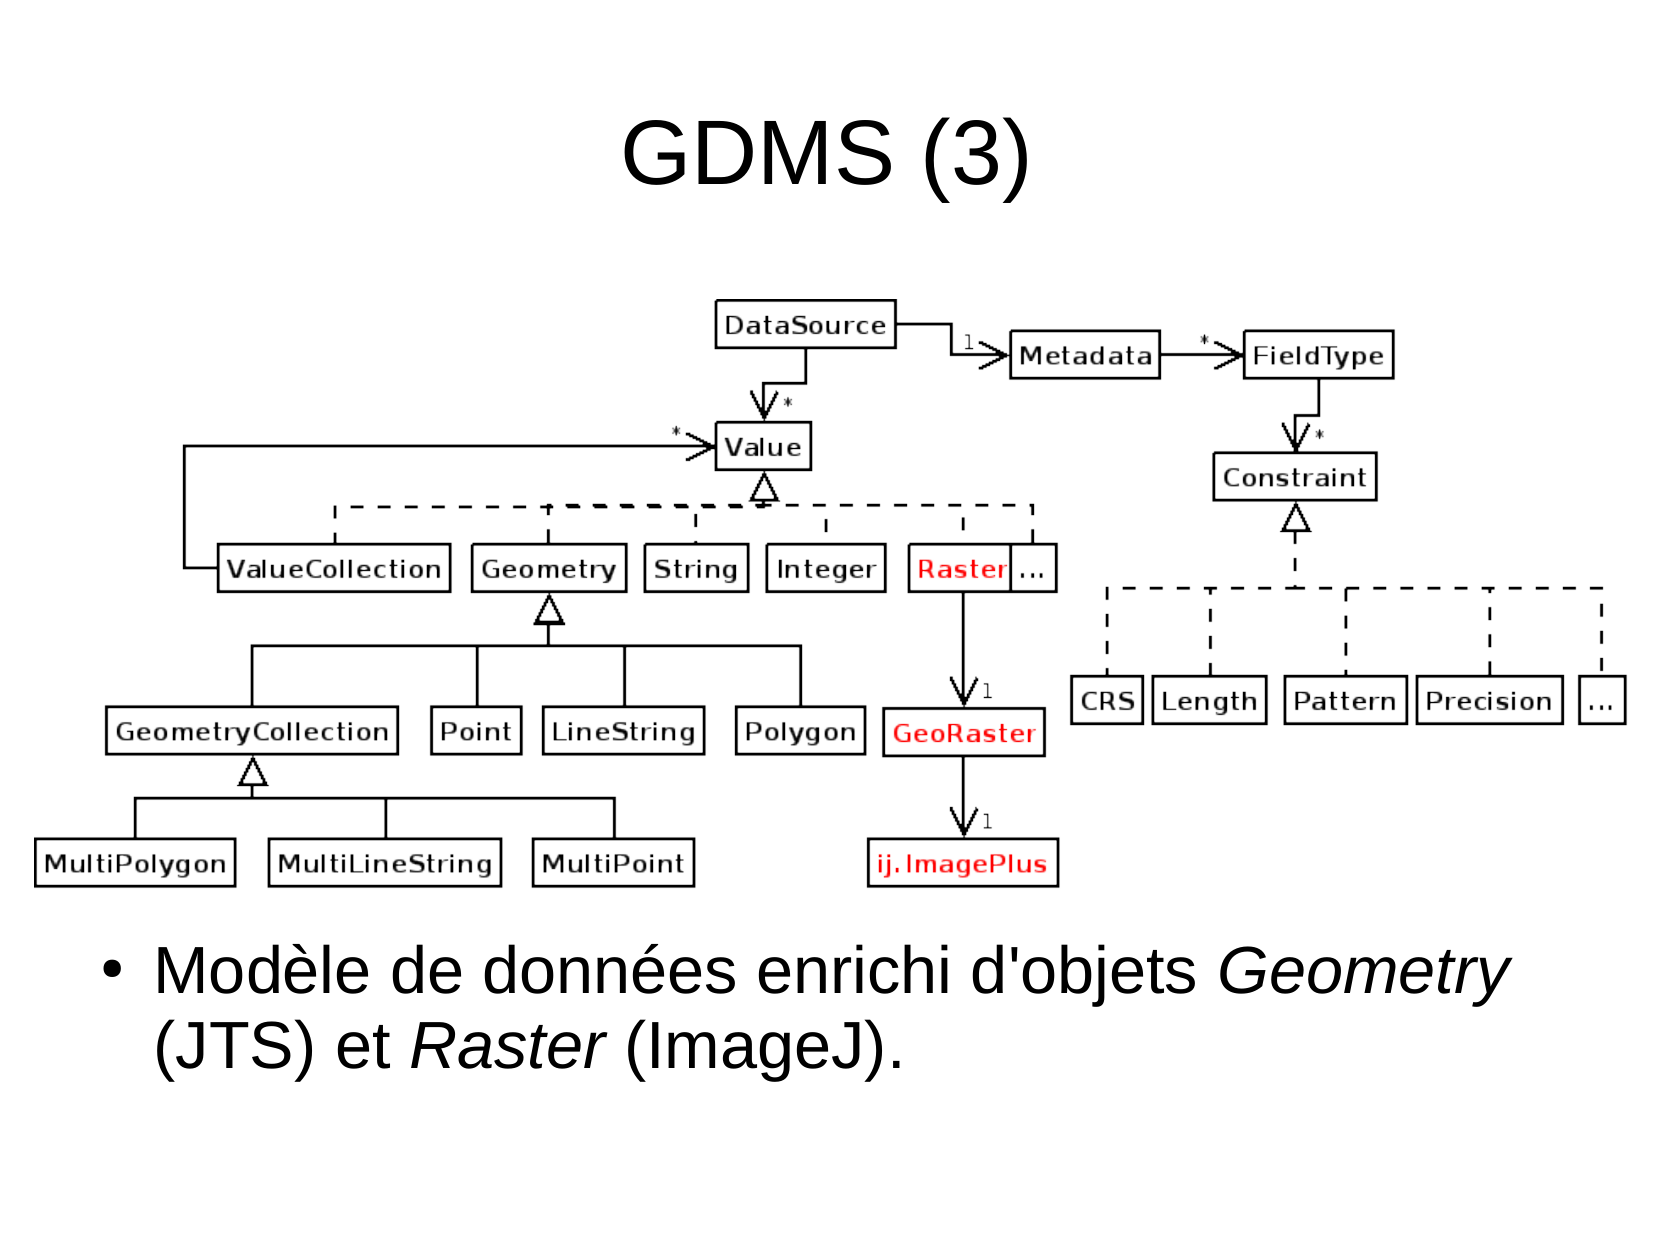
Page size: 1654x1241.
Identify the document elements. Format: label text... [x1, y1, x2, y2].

picture [34, 299, 1629, 890]
list Modèle de données enrichi d'objets Geometry (JTS) et Raster (ImageJ). [82, 933, 1571, 1171]
title GDMS (3) [82, 56, 1571, 250]
